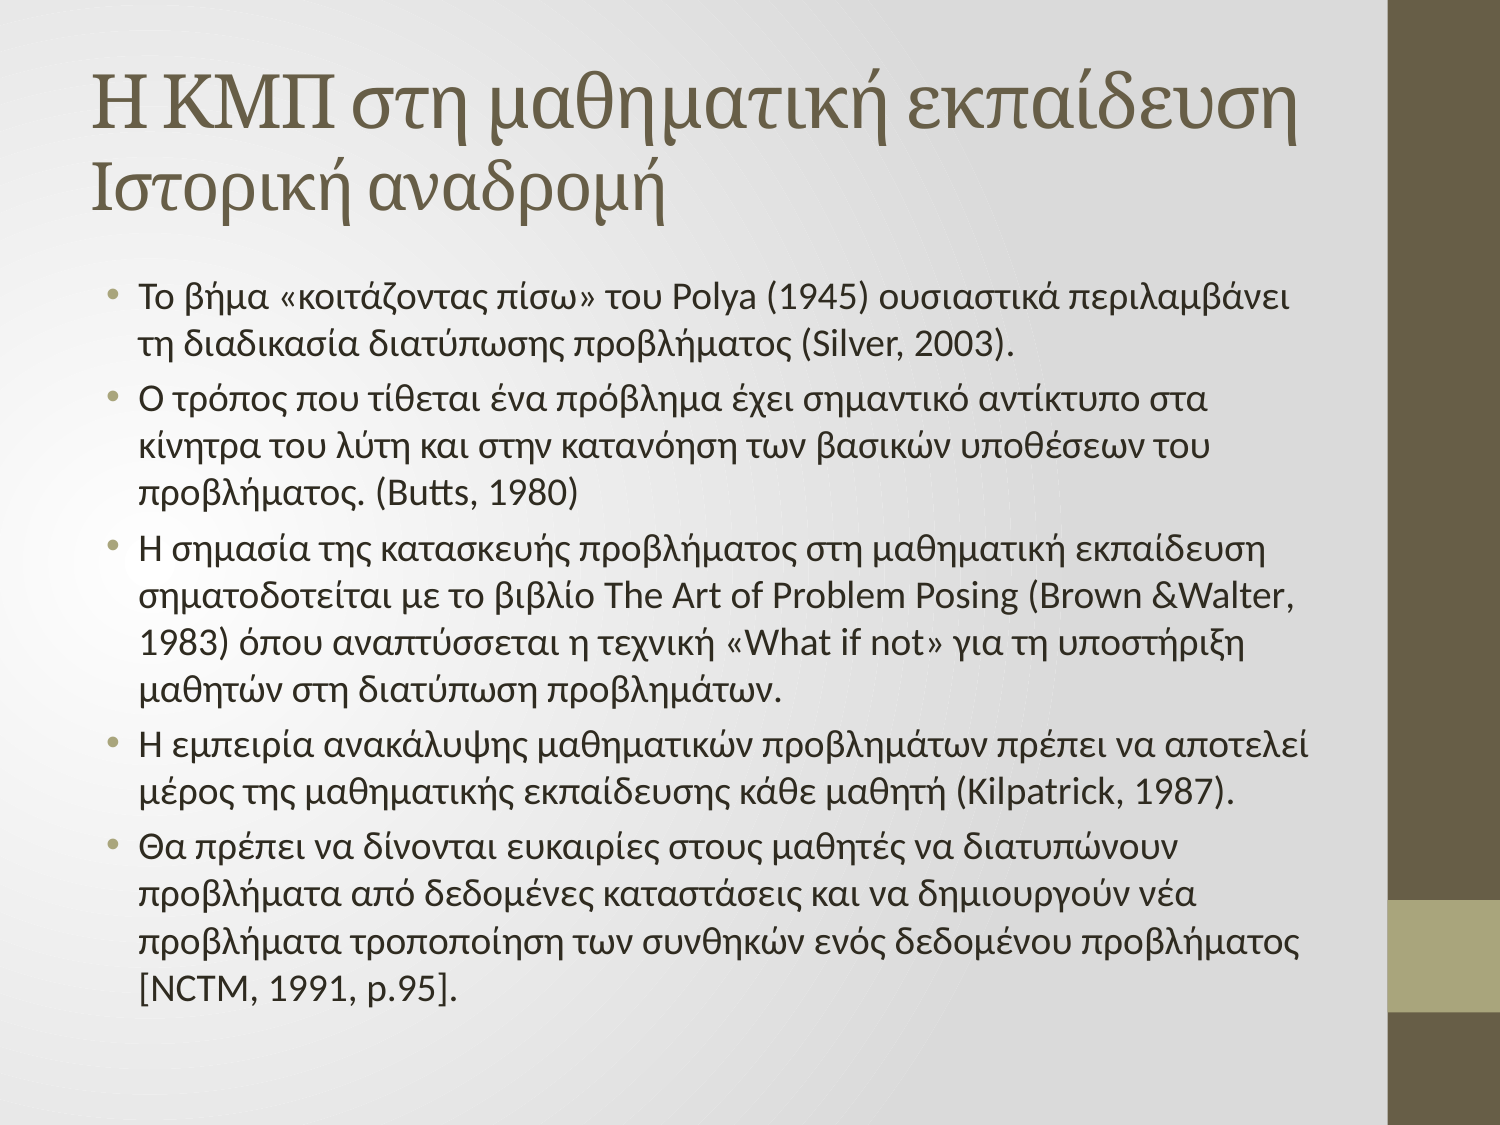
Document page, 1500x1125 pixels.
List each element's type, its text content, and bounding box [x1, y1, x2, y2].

list Το βήμα «κοιτάζοντας πίσω» του Polya (1945) ουσιαστικά περιλαμβάνει τη διαδικασία διατύπωσης προβλήματος (Silver, 2003). O τρόπος που τίθεται ένα πρόβλημα έχει σημαντικό αντίκτυπο στα κίνητρα του λύτη και στην κατανόηση των βασικών υποθέσεων του προβλήματος. (Butts, 1980) H σημασία της κατασκευής προβλήματος στη μαθηματική εκπαίδευση σηματοδοτείται με το βιβλίο The Art of Problem Posing (Brown &Walter, 1983) όπου αναπτύσσεται η τεχνική «What if not» για τη υποστήριξη μαθητών στη διατύπωση προβλημάτων. Η εμπειρία ανακάλυψης μαθηματικών προβλημάτων πρέπει να αποτελεί μέρος της μαθηματικής εκπαίδευσης κάθε μαθητή (Kilpatrick, 1987). Θα πρέπει να δίνονται ευκαιρίες στους μαθητές να διατυπώνουν προβλήματα από δεδομένες καταστάσεις και να δημιουργούν νέα προβλήματα τροποποίηση των συνθηκών ενός δεδομένου προβλήματος [NCTM, 1991, p.95]. [75, 262, 1325, 1050]
title Η ΚΜΠ στη μαθηματική εκπαίδευση Ιστορική αναδρομή [75, 45, 1325, 233]
